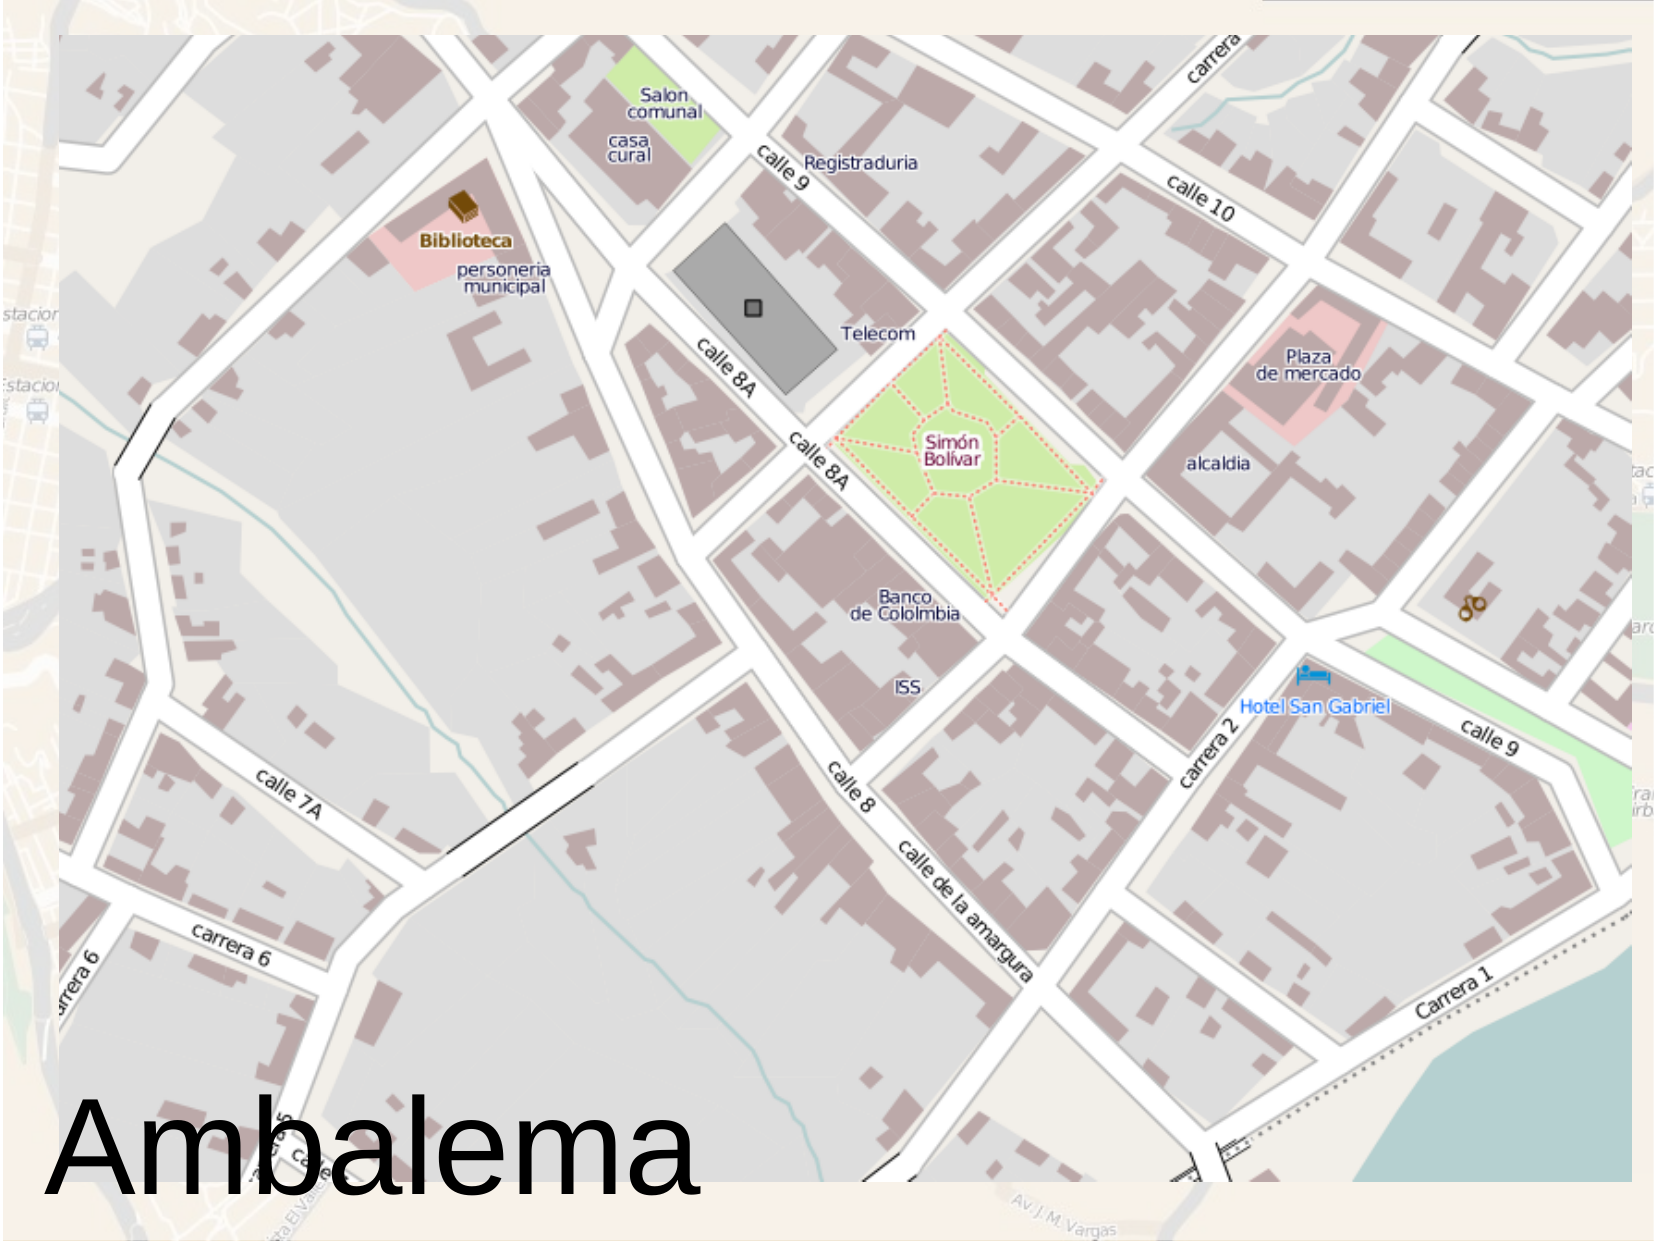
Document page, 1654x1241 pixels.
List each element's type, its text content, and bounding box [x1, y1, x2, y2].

picture [59, 35, 1632, 1182]
text_box Ambalema [29, 1062, 717, 1232]
